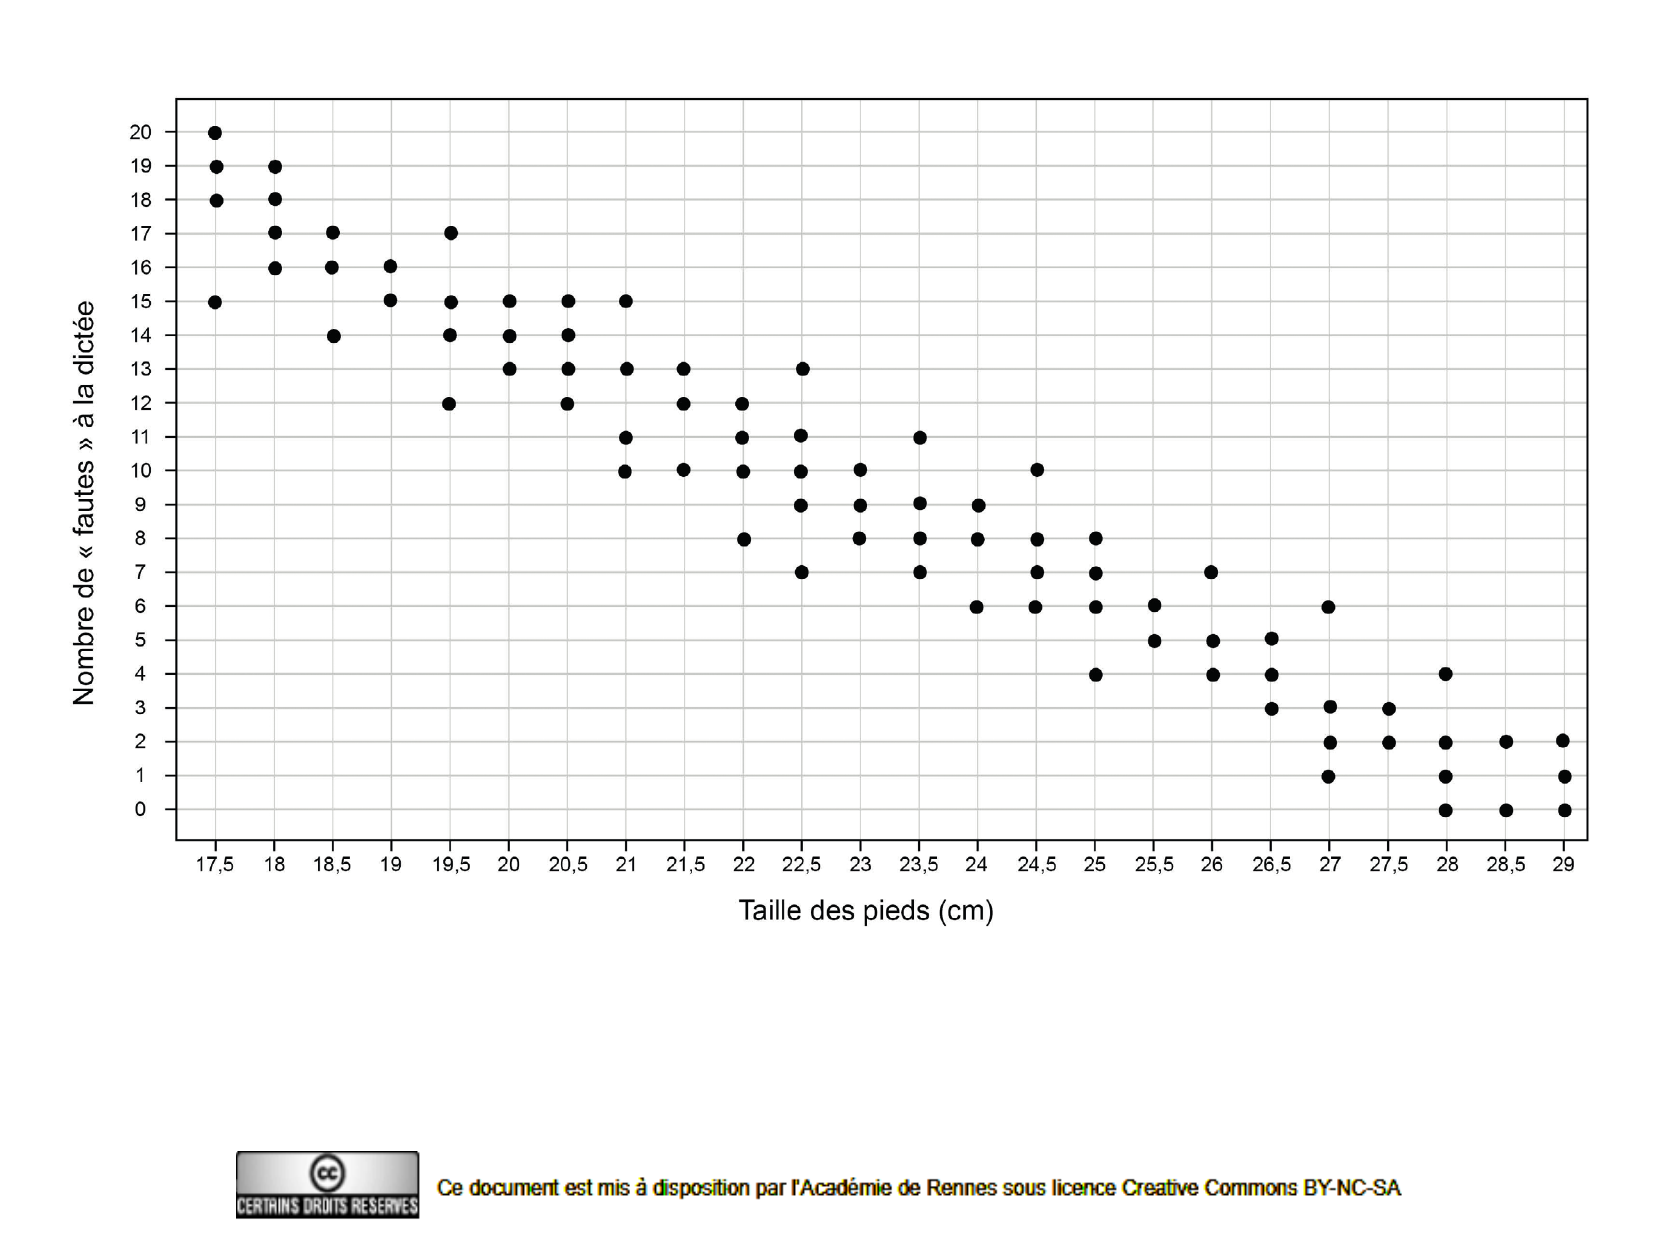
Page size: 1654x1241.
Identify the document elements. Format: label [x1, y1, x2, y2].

picture [236, 1151, 1418, 1228]
picture [59, 88, 1595, 943]
